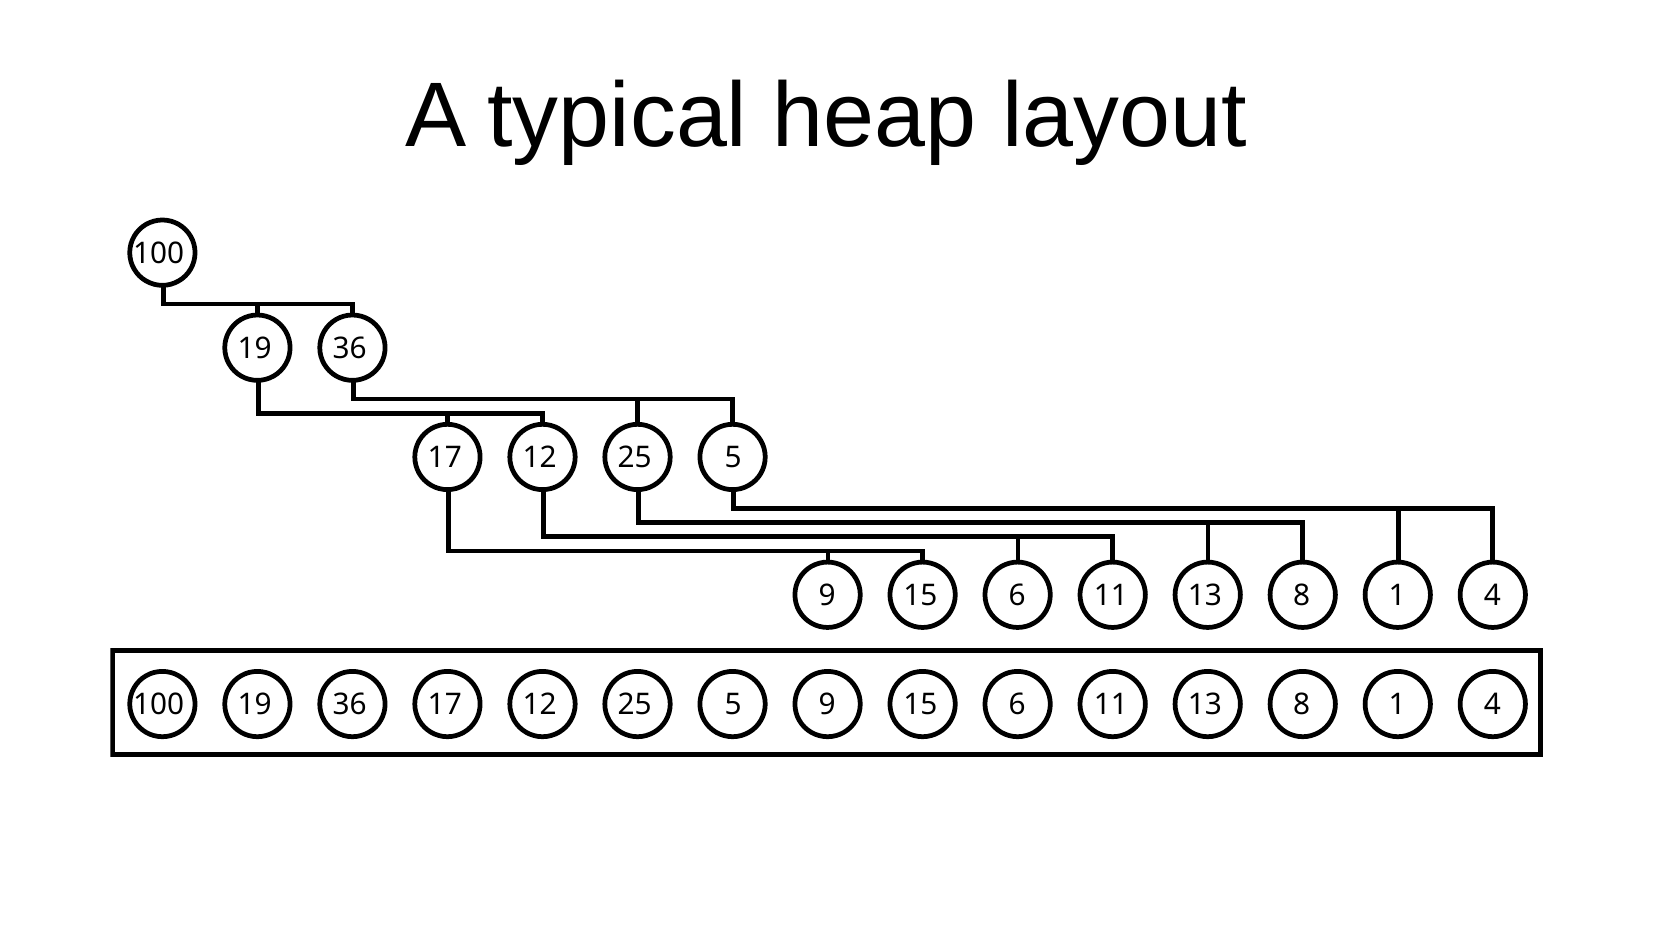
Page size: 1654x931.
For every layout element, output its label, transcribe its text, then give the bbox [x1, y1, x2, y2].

picture [110, 217, 1544, 758]
title A typical heap layout [82, 37, 1571, 193]
